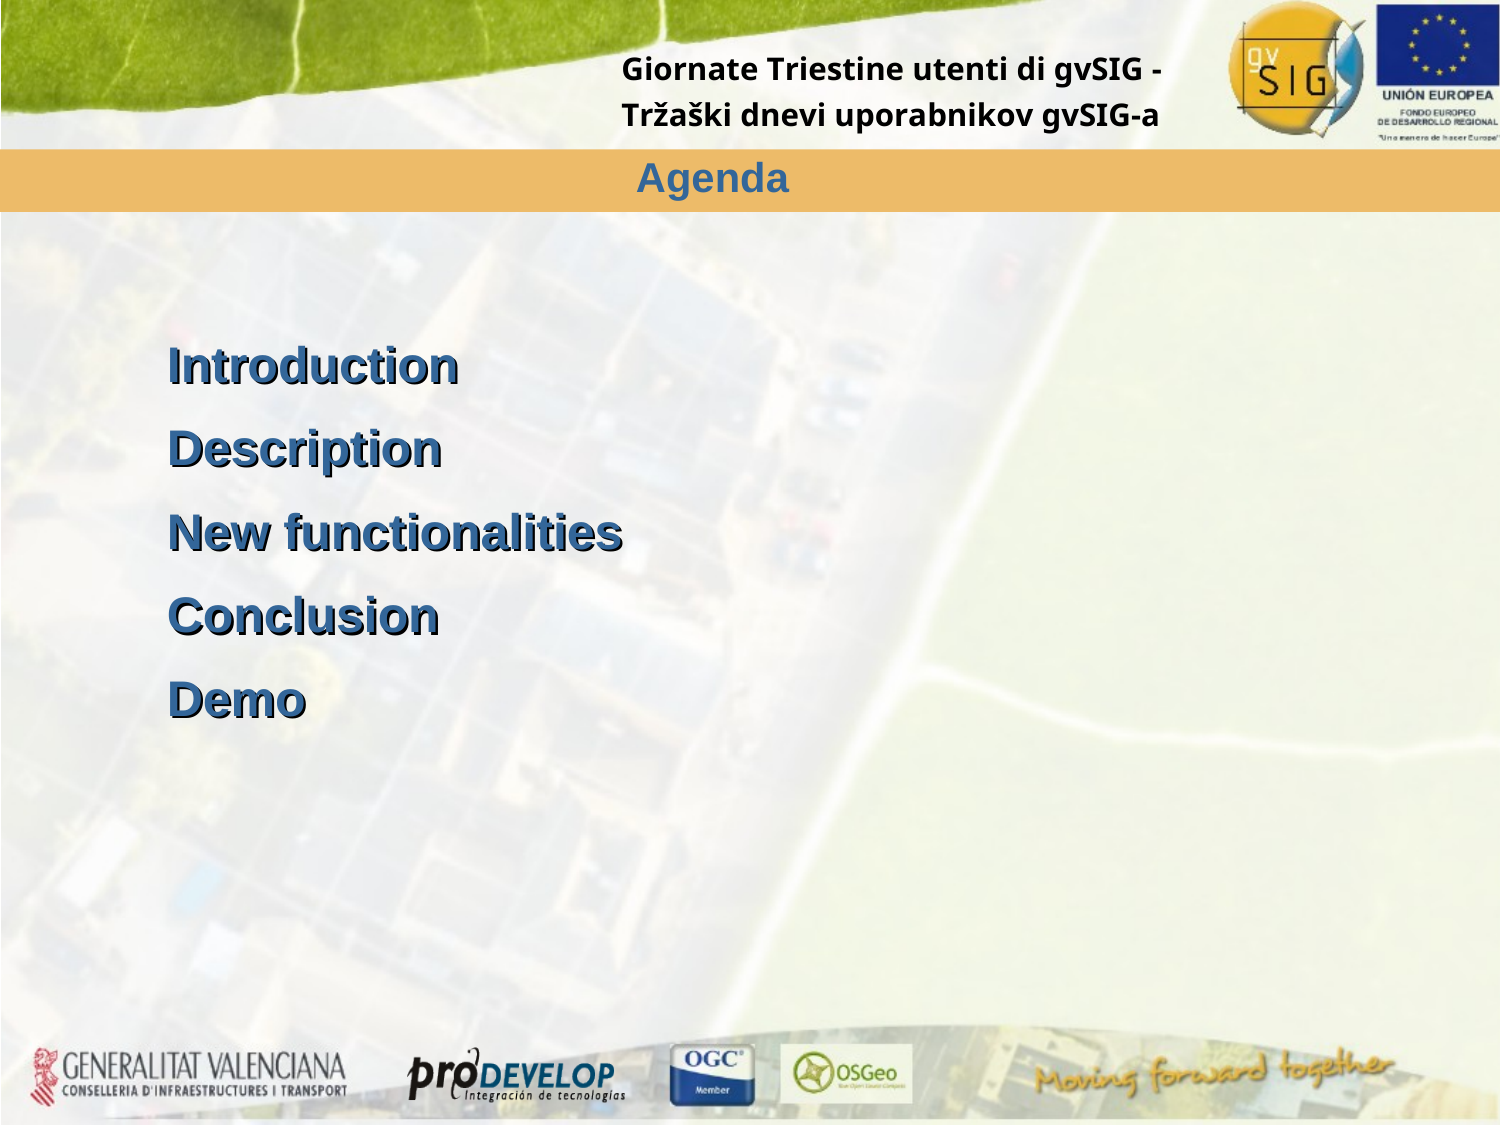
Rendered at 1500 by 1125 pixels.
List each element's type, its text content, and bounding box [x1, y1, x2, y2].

picture [1, 0, 1500, 149]
picture [1, 212, 1500, 1125]
text_box Agenda [0, 149, 1426, 217]
text_box Introduction Description New functionalities Conclusion Demo [102, 301, 1403, 861]
